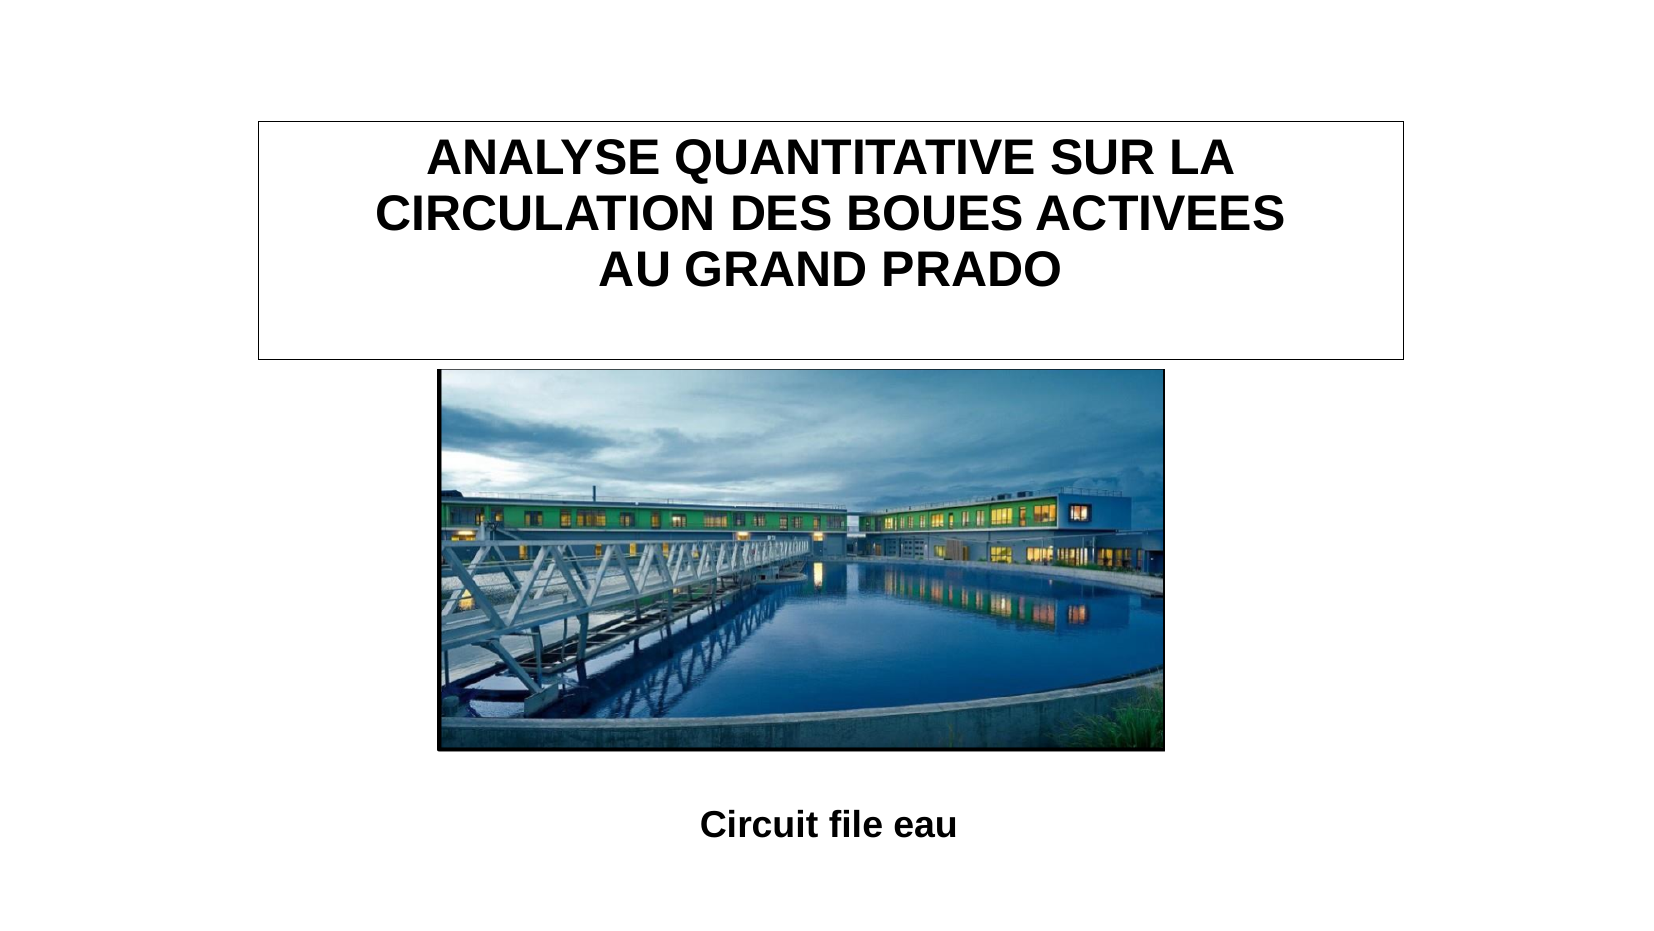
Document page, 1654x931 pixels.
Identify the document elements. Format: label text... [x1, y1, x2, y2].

text_box ANALYSE QUANTITATIVE SUR LA CIRCULATION DES BOUES ACTIVEES AU GRAND PRADO [258, 121, 1404, 360]
text_box Circuit file eau [586, 795, 1072, 853]
picture [437, 369, 1165, 752]
